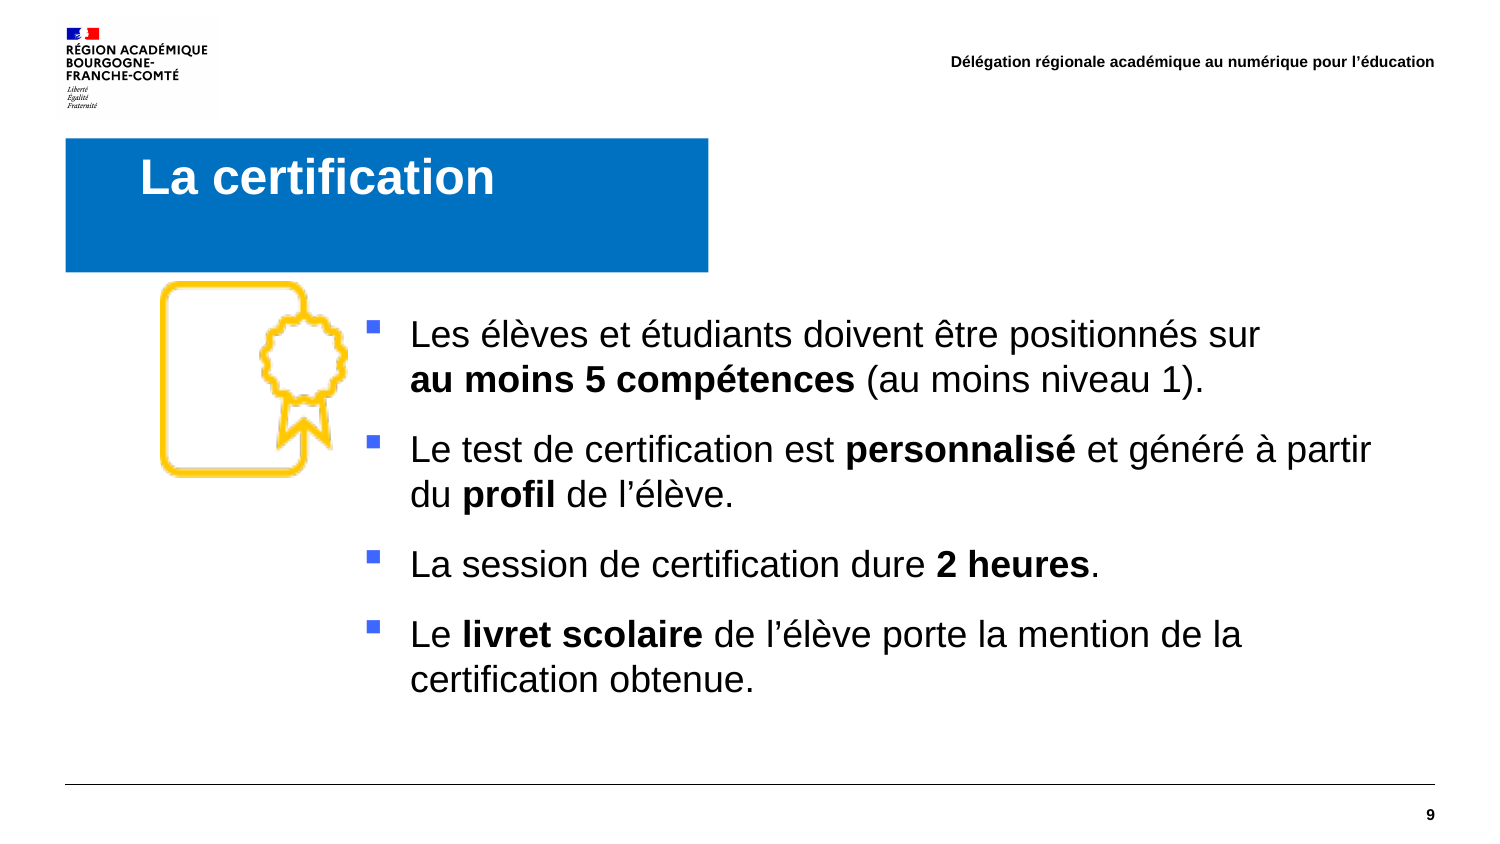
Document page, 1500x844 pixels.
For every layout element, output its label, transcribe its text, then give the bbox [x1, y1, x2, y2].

footer Délégation régionale académique au numérique pour l’éducation [470, 32, 1436, 92]
picture [55, 16, 219, 120]
picture [160, 281, 348, 478]
list La certification [65, 138, 709, 273]
slide_number <numéro> [1213, 784, 1436, 844]
text_box Les élèves et étudiants doivent être positionnés sur au moins 5 compétences (au moins niveau 1). Le test de certification est personnalisé et généré à partir du profil de l’élève. La session de certification dure 2 heures. Le livret scolaire de l’élève porte la mention de la certification obtenue. [348, 232, 1403, 611]
